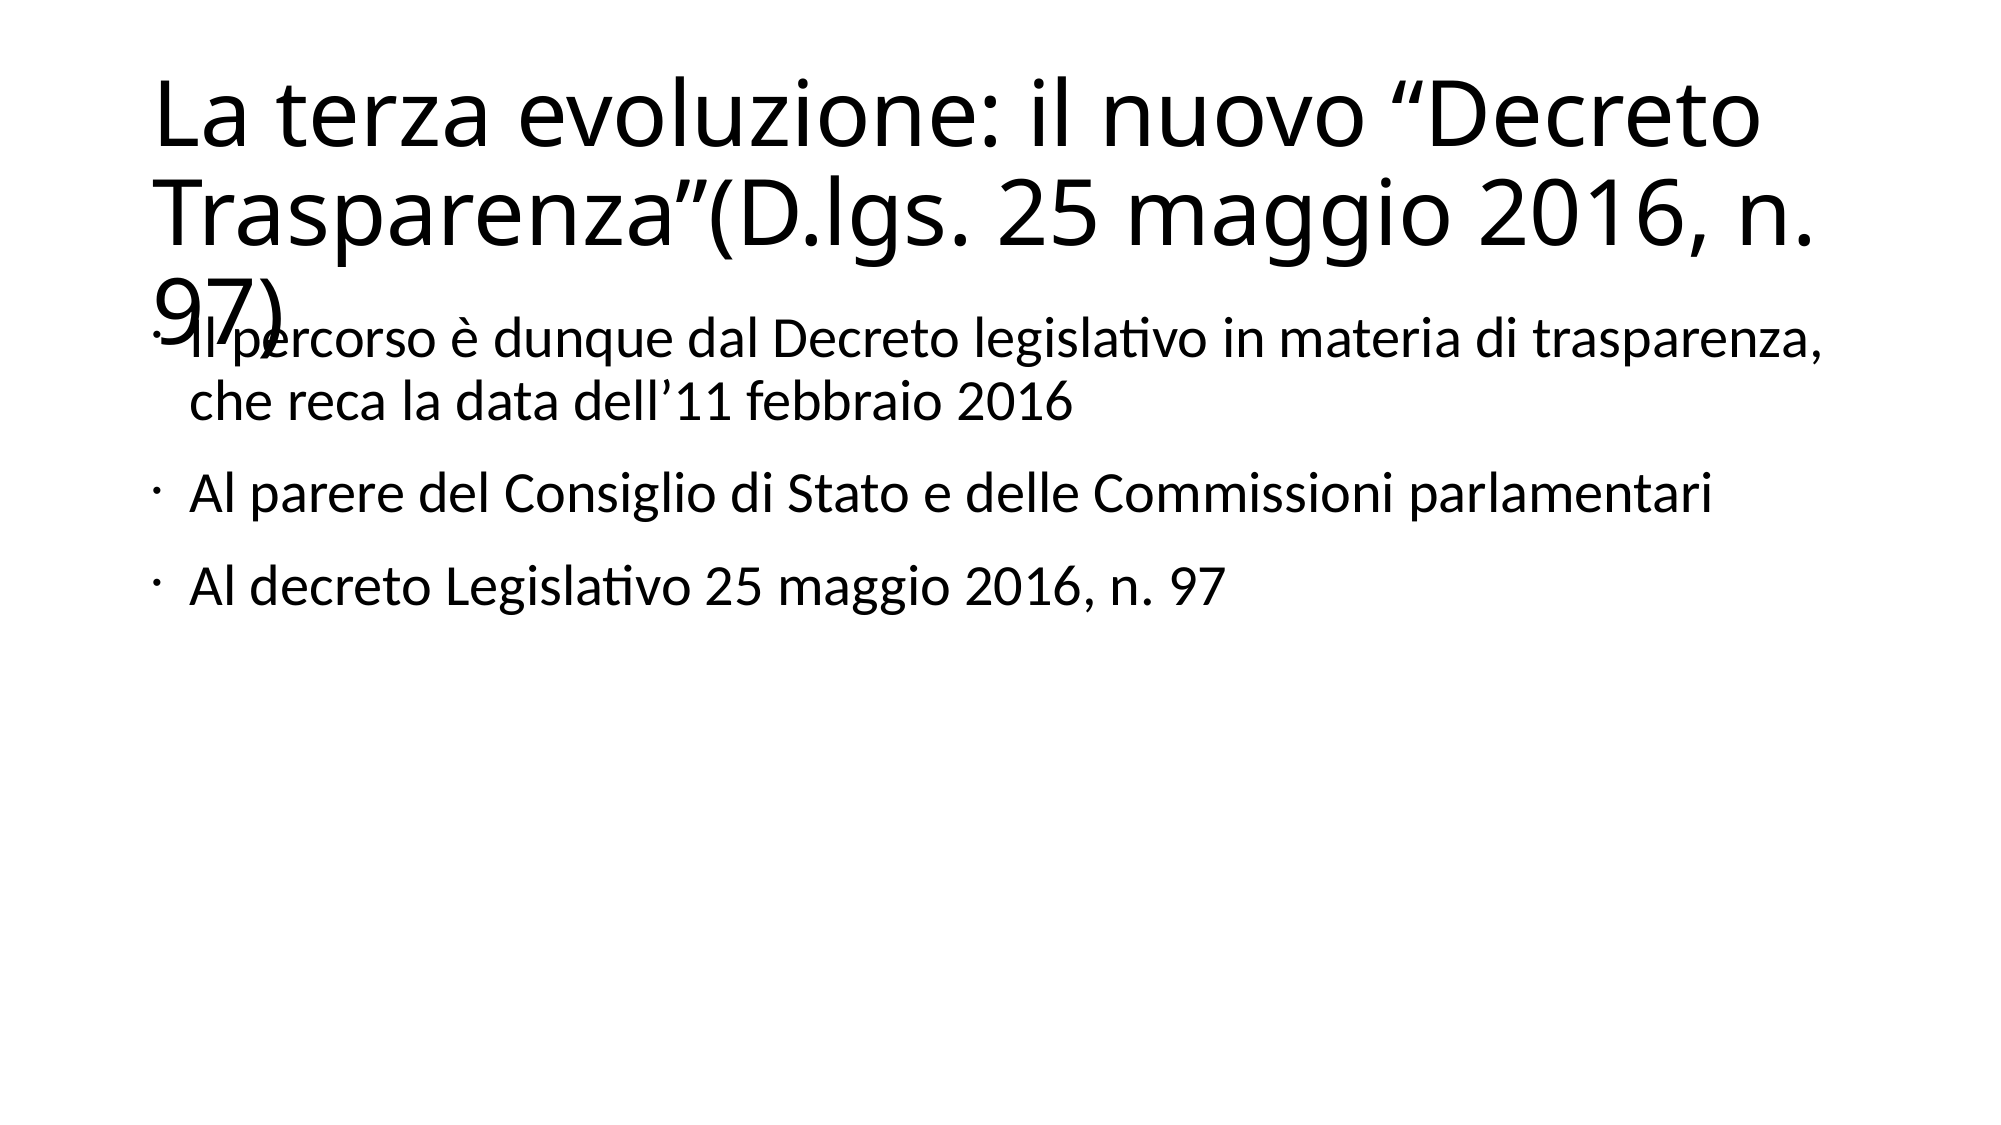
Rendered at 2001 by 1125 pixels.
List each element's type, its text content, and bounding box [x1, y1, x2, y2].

list Il percorso è dunque dal Decreto legislativo in materia di trasparenza, che reca la data dell’11 febbraio 2016 Al parere del Consiglio di Stato e delle Commissioni parlamentari Al decreto Legislativo 25 maggio 2016, n. 97 [137, 299, 1863, 1014]
title La terza evoluzione: il nuovo “Decreto Trasparenza”(D.lgs. 25 maggio 2016, n. 97) [137, 59, 1863, 278]
